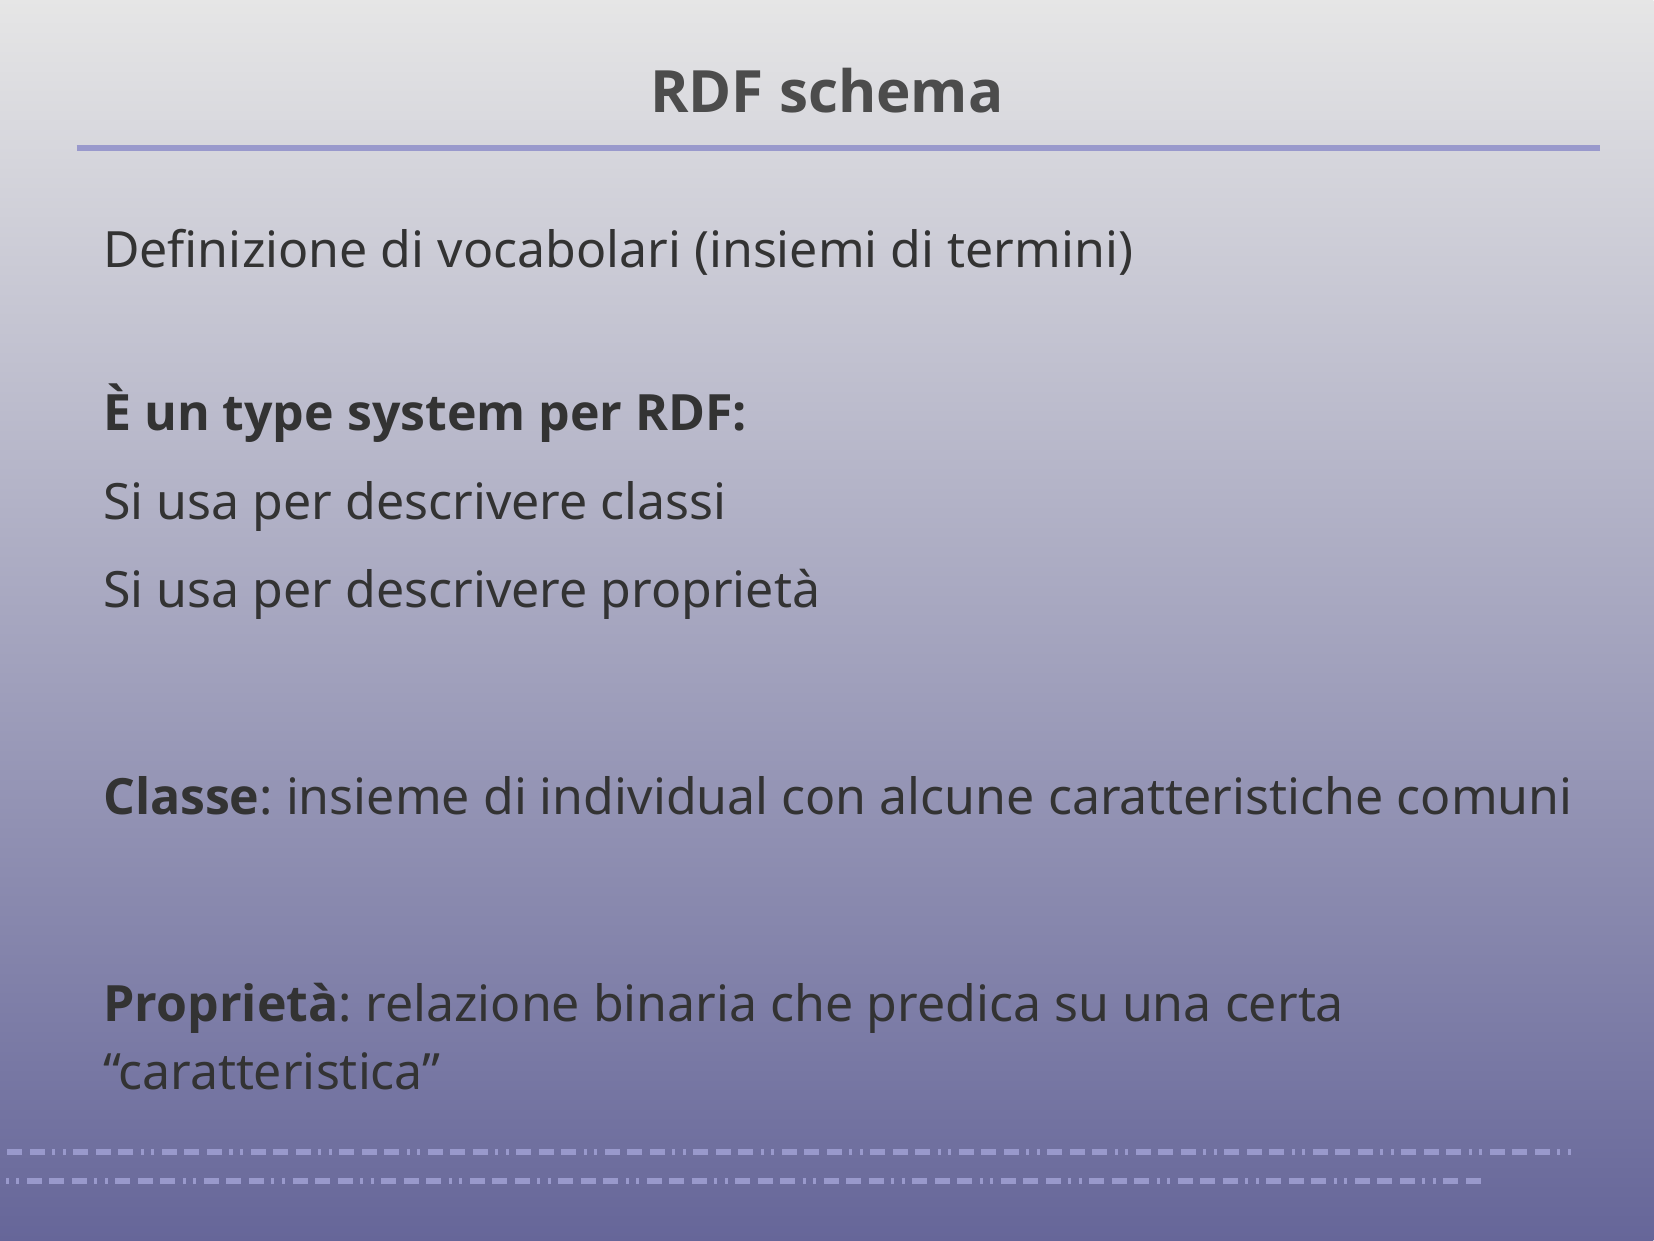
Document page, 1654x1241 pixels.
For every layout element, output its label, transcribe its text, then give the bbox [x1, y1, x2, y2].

text_box RDF schema [236, 48, 1418, 132]
text_box Si usa per descrivere classi [88, 458, 886, 532]
text_box Si usa per descrivere proprietà [88, 547, 1152, 621]
text_box Proprietà: relazione binaria che predica su una certa “caratteristica” [88, 960, 1506, 1092]
text_box Definizione di vocabolari (insiemi di termini) [88, 206, 1477, 280]
text_box Classe: insieme di individual con alcune caratteristiche comuni [88, 753, 1595, 886]
text_box È un type system per RDF: [88, 369, 975, 443]
